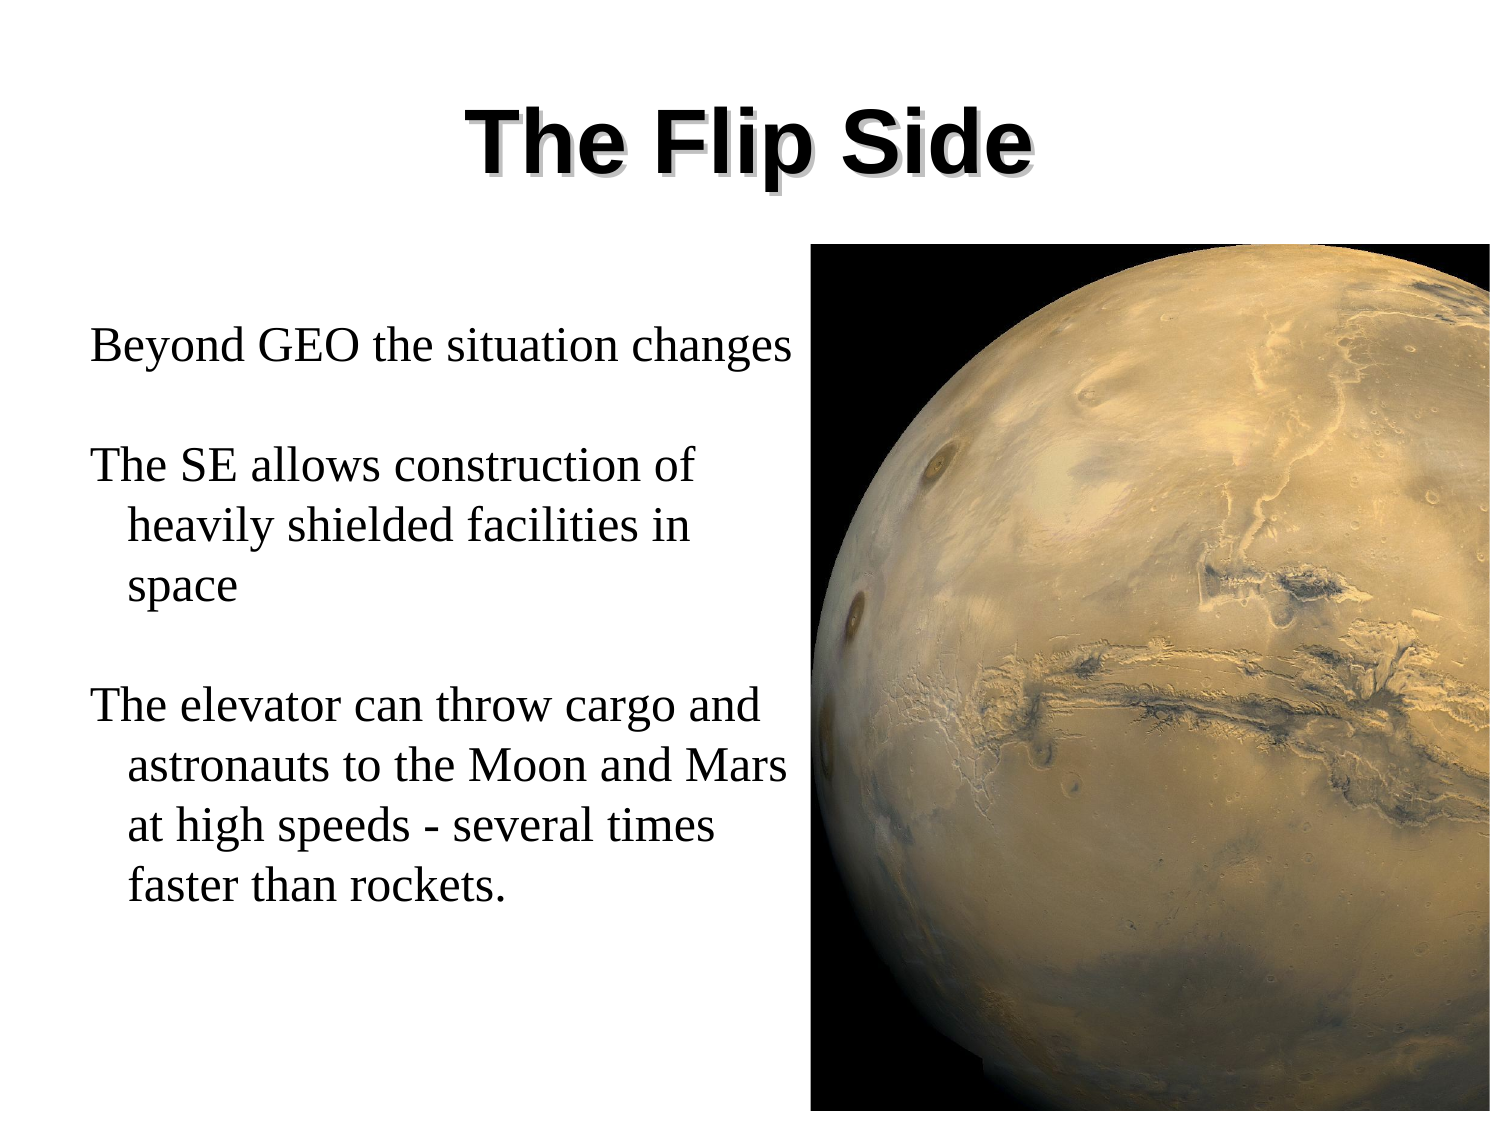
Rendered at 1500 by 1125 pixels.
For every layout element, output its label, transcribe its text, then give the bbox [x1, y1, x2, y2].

title The Flip Side [112, 47, 1388, 236]
picture [810, 244, 1490, 1111]
text_box Beyond GEO the situation changes The SE allows construction of heavily shielded facilities in space The elevator can throw cargo and astronauts to the Moon and Mars at high speeds - several times faster than rockets. [75, 304, 810, 920]
